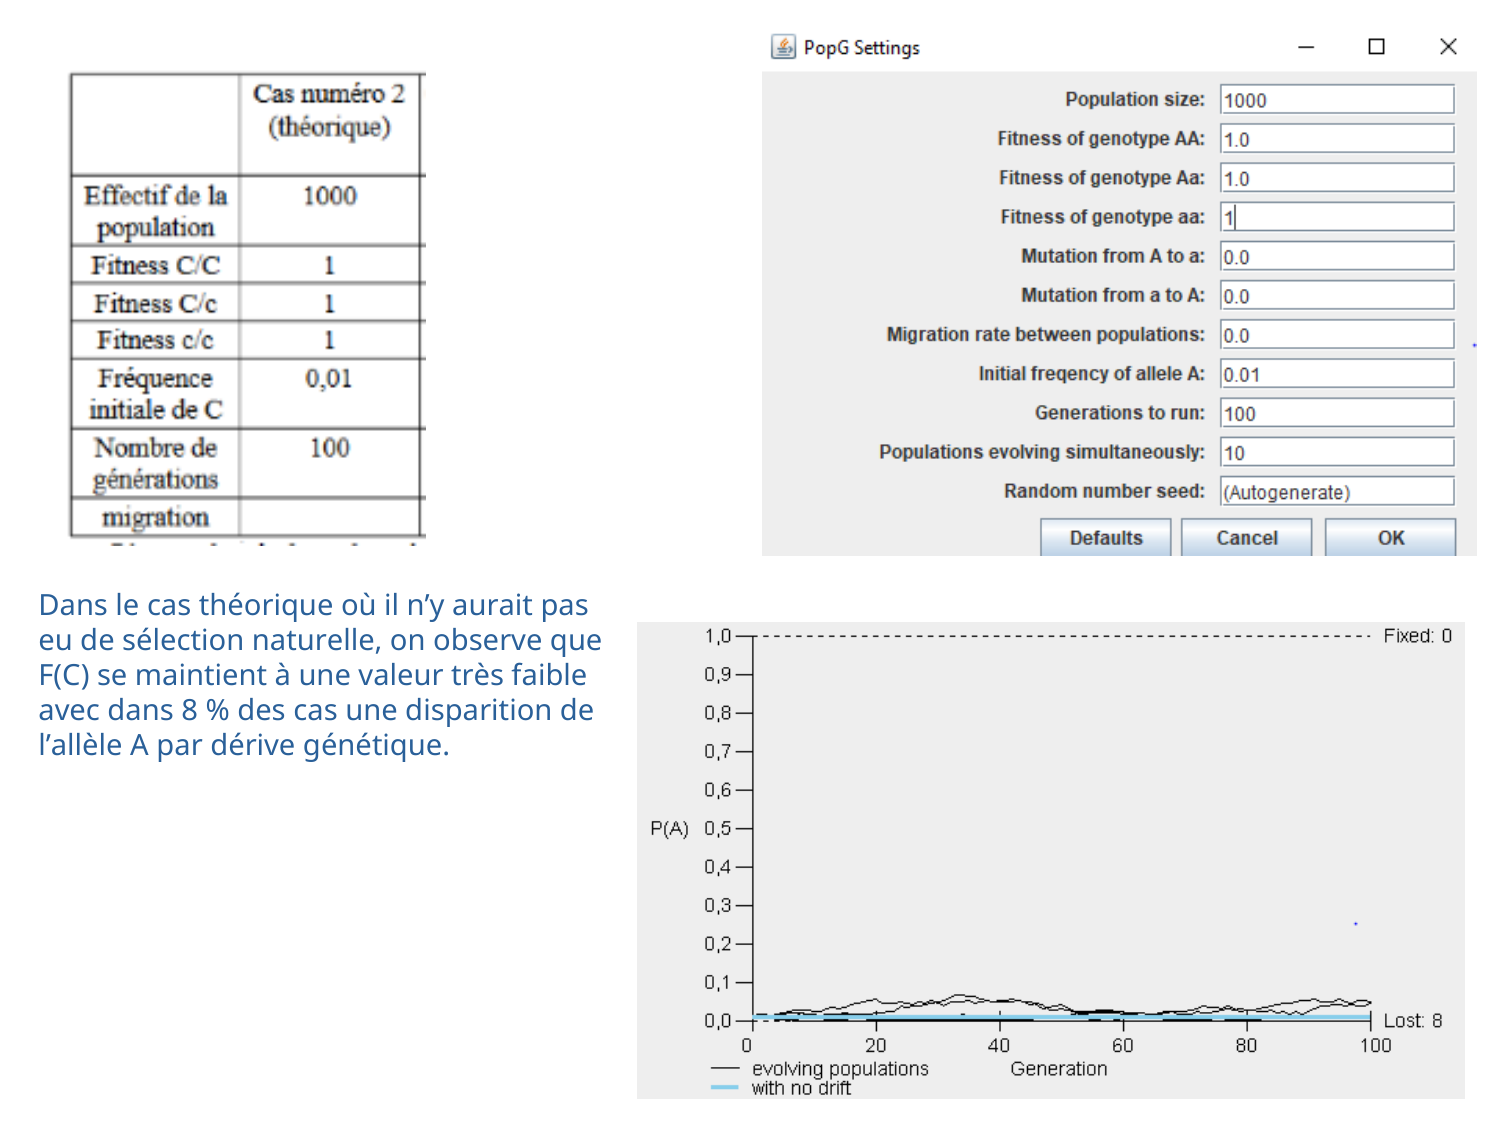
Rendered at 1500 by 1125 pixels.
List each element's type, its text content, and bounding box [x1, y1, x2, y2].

picture [762, 31, 1477, 556]
picture [62, 58, 426, 546]
picture [637, 622, 1465, 1099]
text_box Dans le cas théorique où il n’y aurait pas eu de sélection naturelle, on observe que F(C) se maintient à une valeur très faible avec dans 8 % des cas une disparition de l’allèle A par dérive génétique. [23, 578, 1070, 1076]
